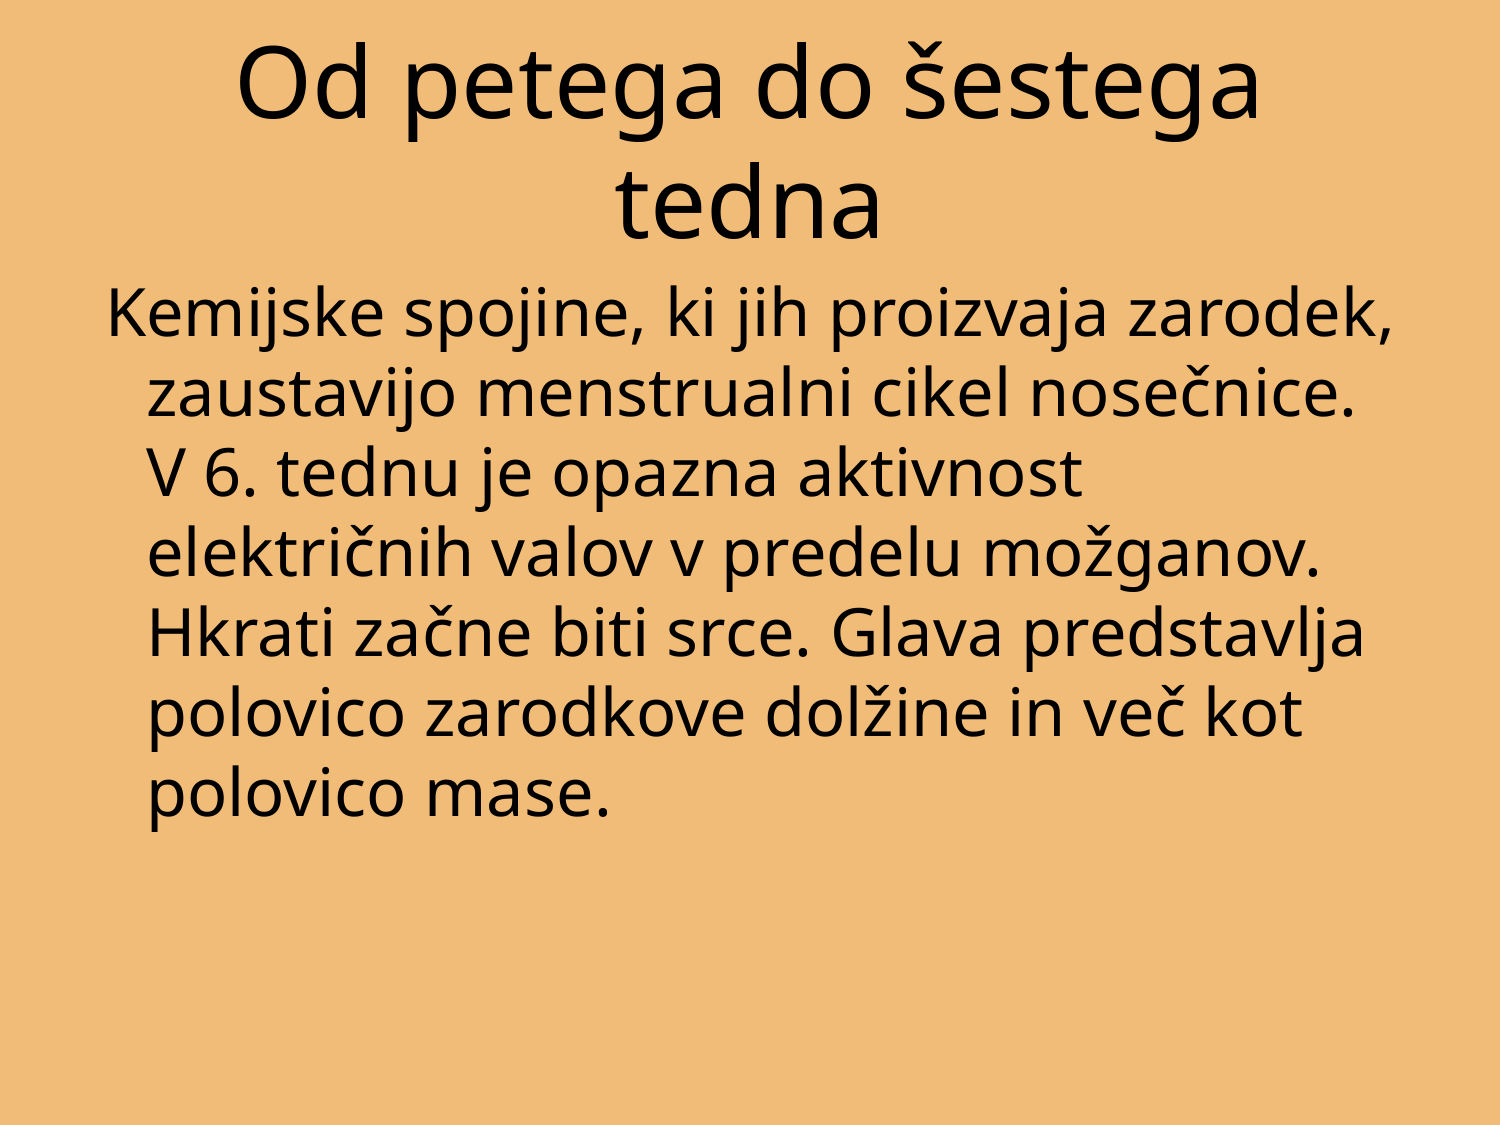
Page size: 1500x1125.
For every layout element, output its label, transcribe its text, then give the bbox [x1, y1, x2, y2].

title Od petega do šestega tedna [75, 45, 1425, 233]
list Kemijske spojine, ki jih proizvaja zarodek, zaustavijo menstrualni cikel nosečnice. V 6. tednu je opazna aktivnost električnih valov v predelu možganov. Hkrati začne biti srce. Glava predstavlja polovico zarodkove dolžine in več kot polovico mase. [75, 262, 1425, 1005]
